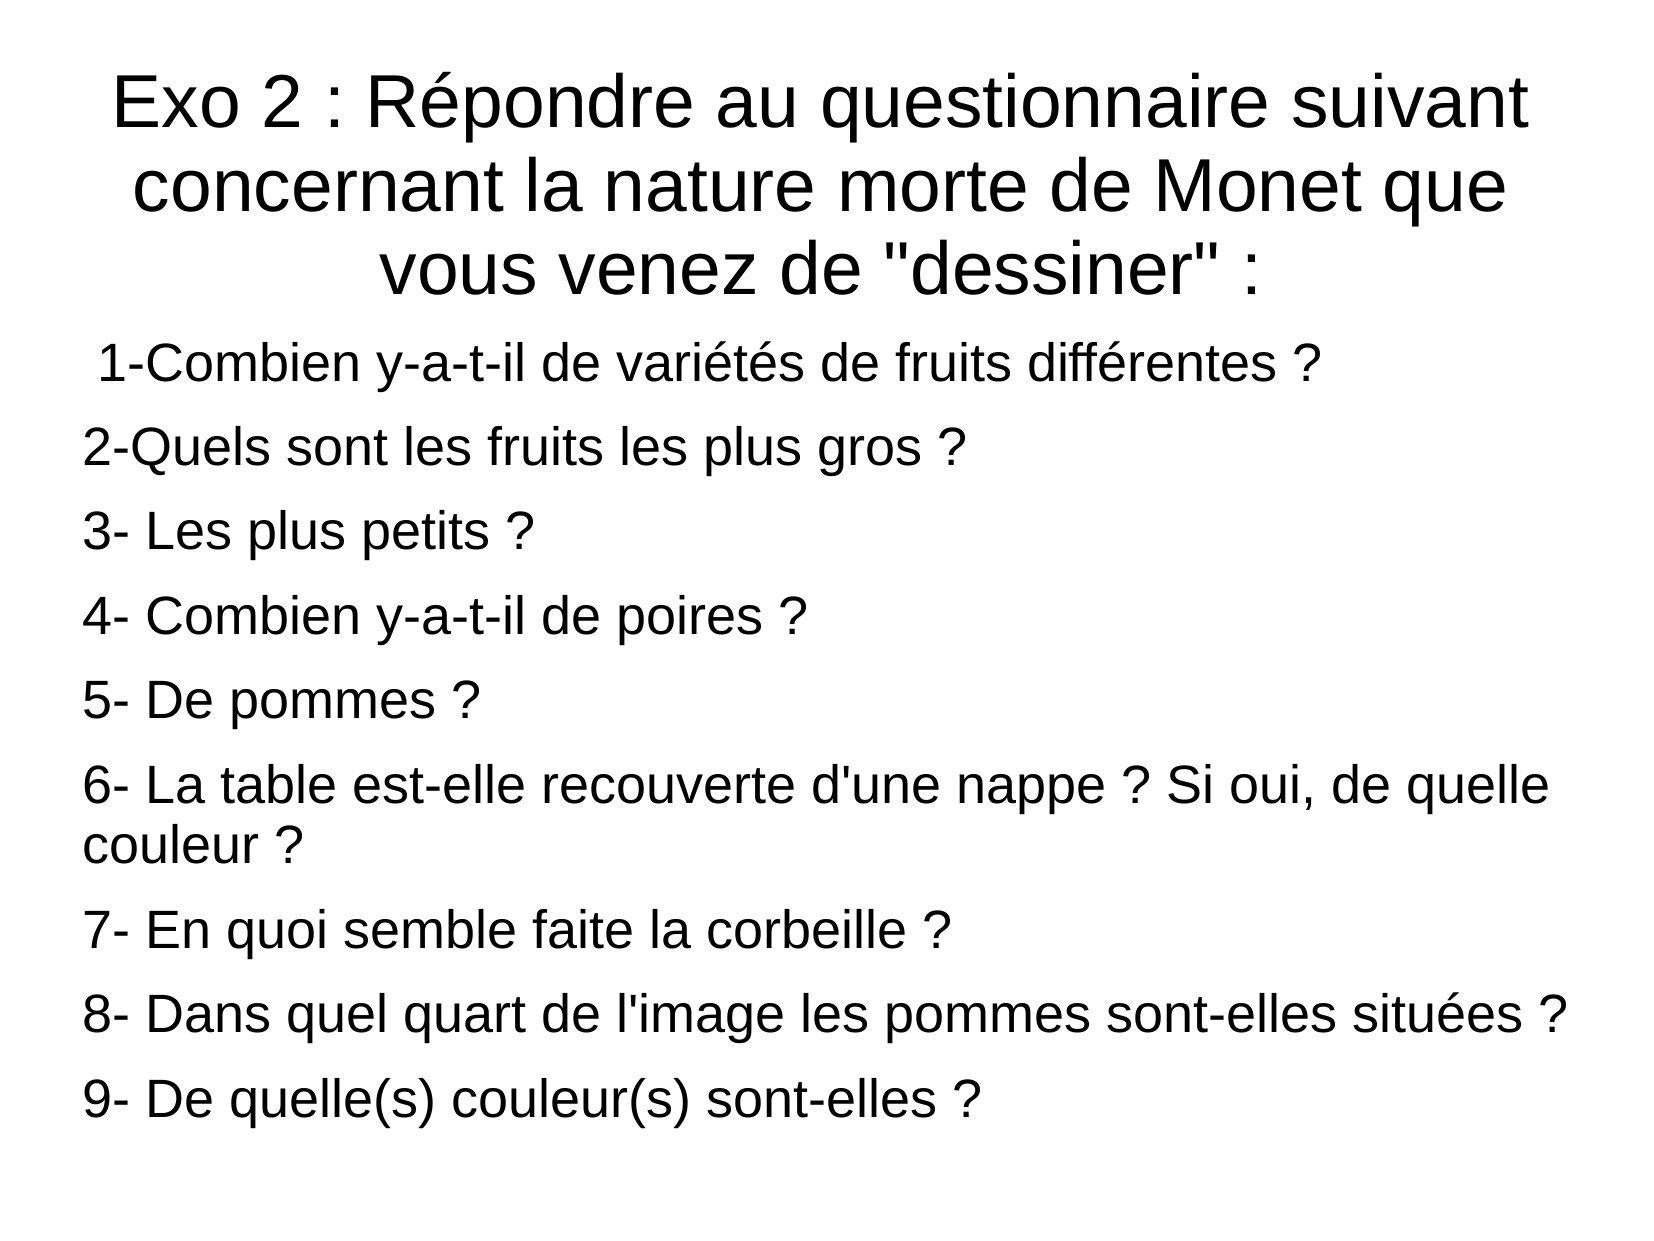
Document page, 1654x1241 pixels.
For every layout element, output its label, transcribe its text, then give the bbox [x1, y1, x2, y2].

list 1-Combien y-a-t-il de variétés de fruits différentes ? 2-Quels sont les fruits les plus gros ? 3- Les plus petits ? 4- Combien y-a-t-il de poires ? 5- De pommes ? 6- La table est-elle recouverte d'une nappe ? Si oui, de quelle couleur ? 7- En quoi semble faite la corbeille ? 8- Dans quel quart de l'image les pommes sont-elles situées ? 9- De quelle(s) couleur(s) sont-elles ? [82, 332, 1571, 1158]
title Exo 2 : Répondre au questionnaire suivant concernant la nature morte de Monet que vous venez de "dessiner" : [59, 59, 1548, 312]
